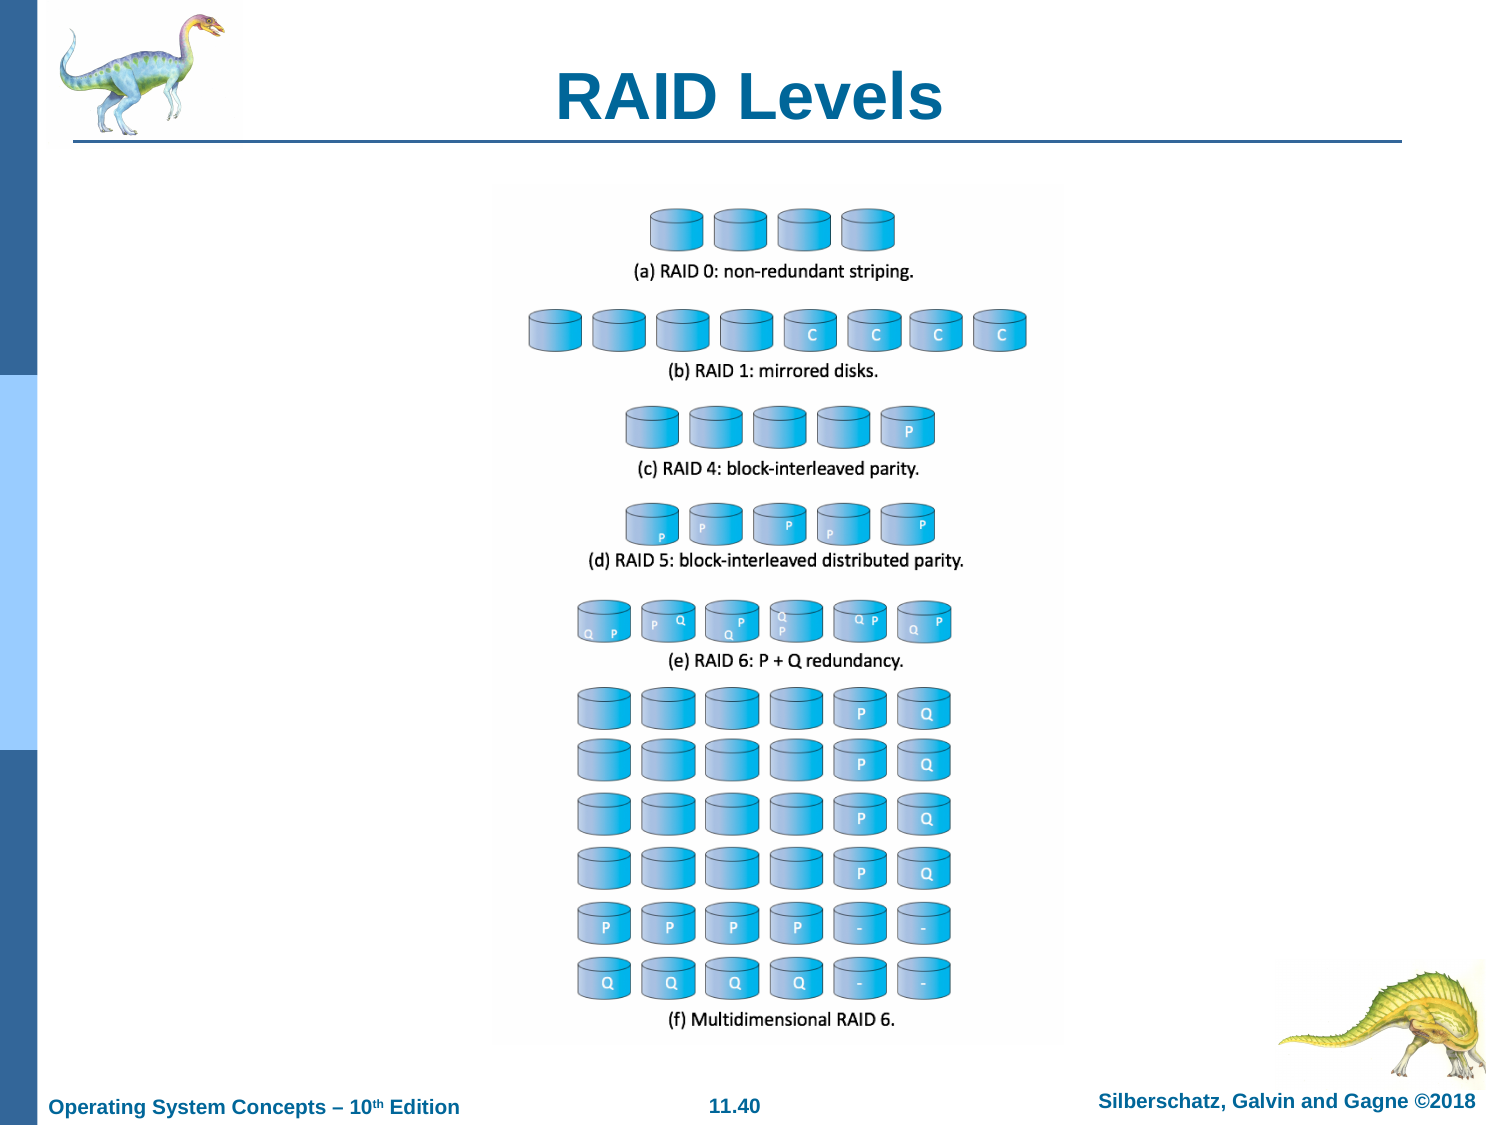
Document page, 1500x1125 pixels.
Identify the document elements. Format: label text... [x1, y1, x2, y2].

picture [46, 0, 243, 149]
title RAID Levels [75, 45, 1426, 141]
picture [1275, 959, 1486, 1090]
picture [492, 184, 1064, 1046]
picture [1415, 1093, 1423, 1098]
